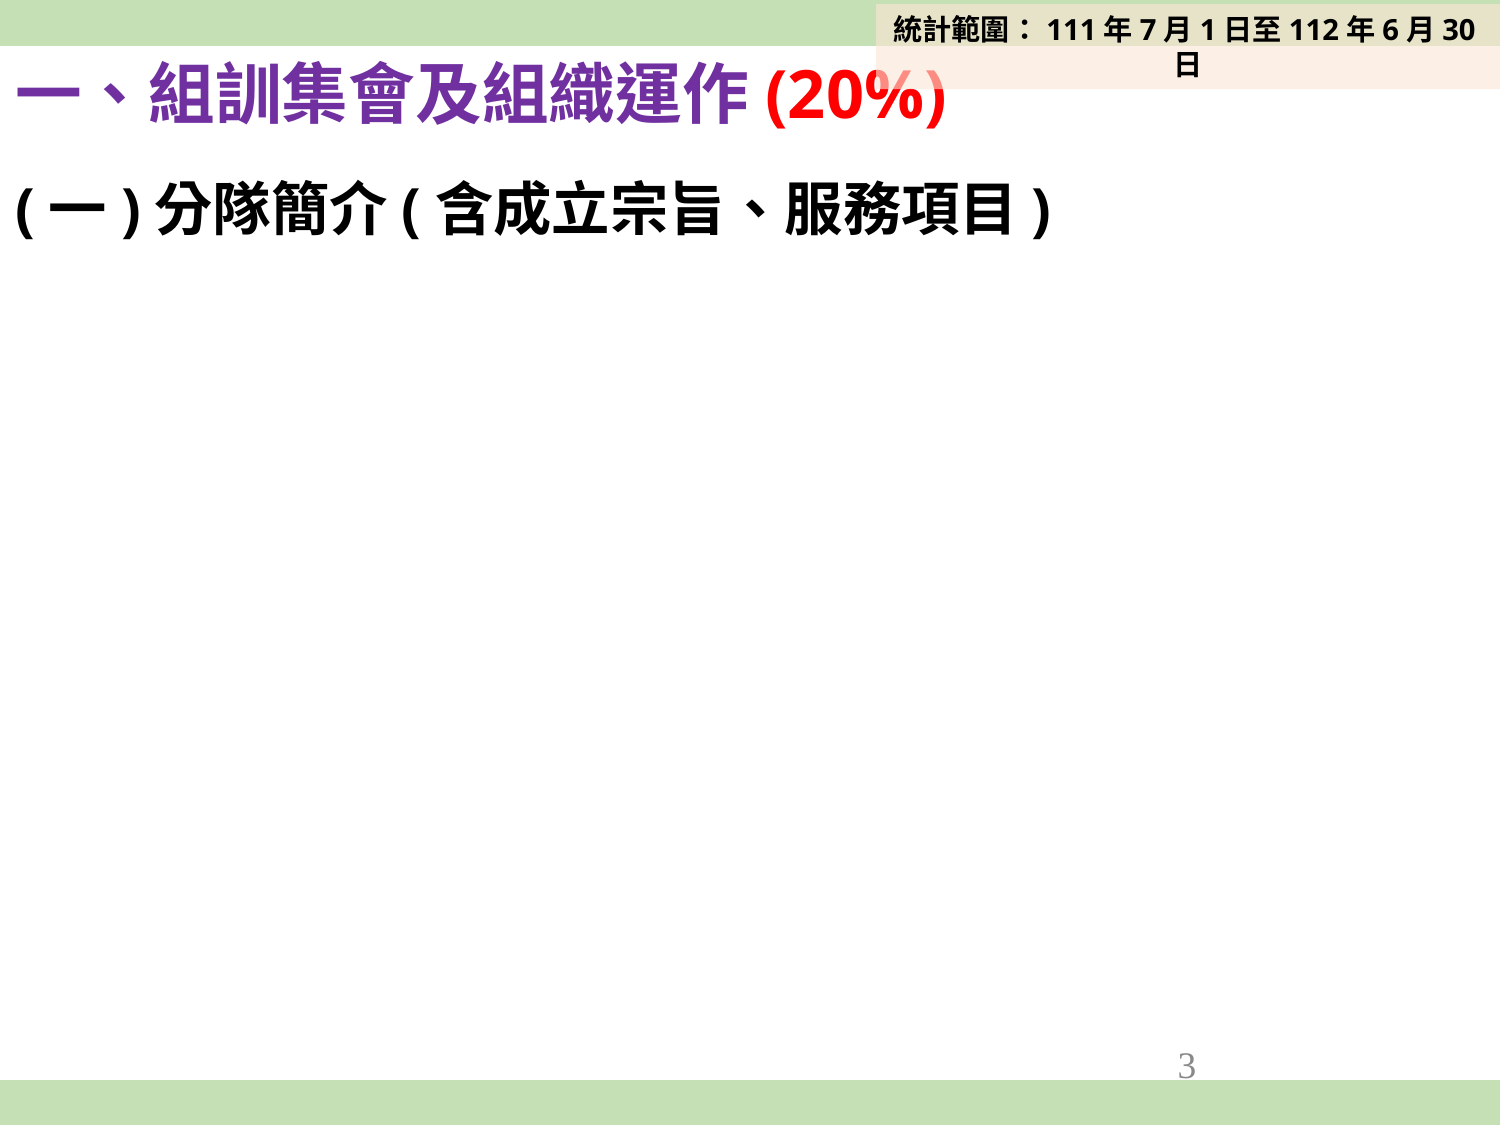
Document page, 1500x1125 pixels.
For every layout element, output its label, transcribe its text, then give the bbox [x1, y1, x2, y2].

text_box 一、組訓集會及組織運作(20%) [0, 53, 1032, 161]
text_box (一)分隊簡介(含成立宗旨、服務項目) [0, 164, 1118, 251]
text_box 3 [1162, 1033, 1500, 1093]
text_box 統計範圍：111年7月1日至112年6月30日 [876, 4, 1500, 89]
